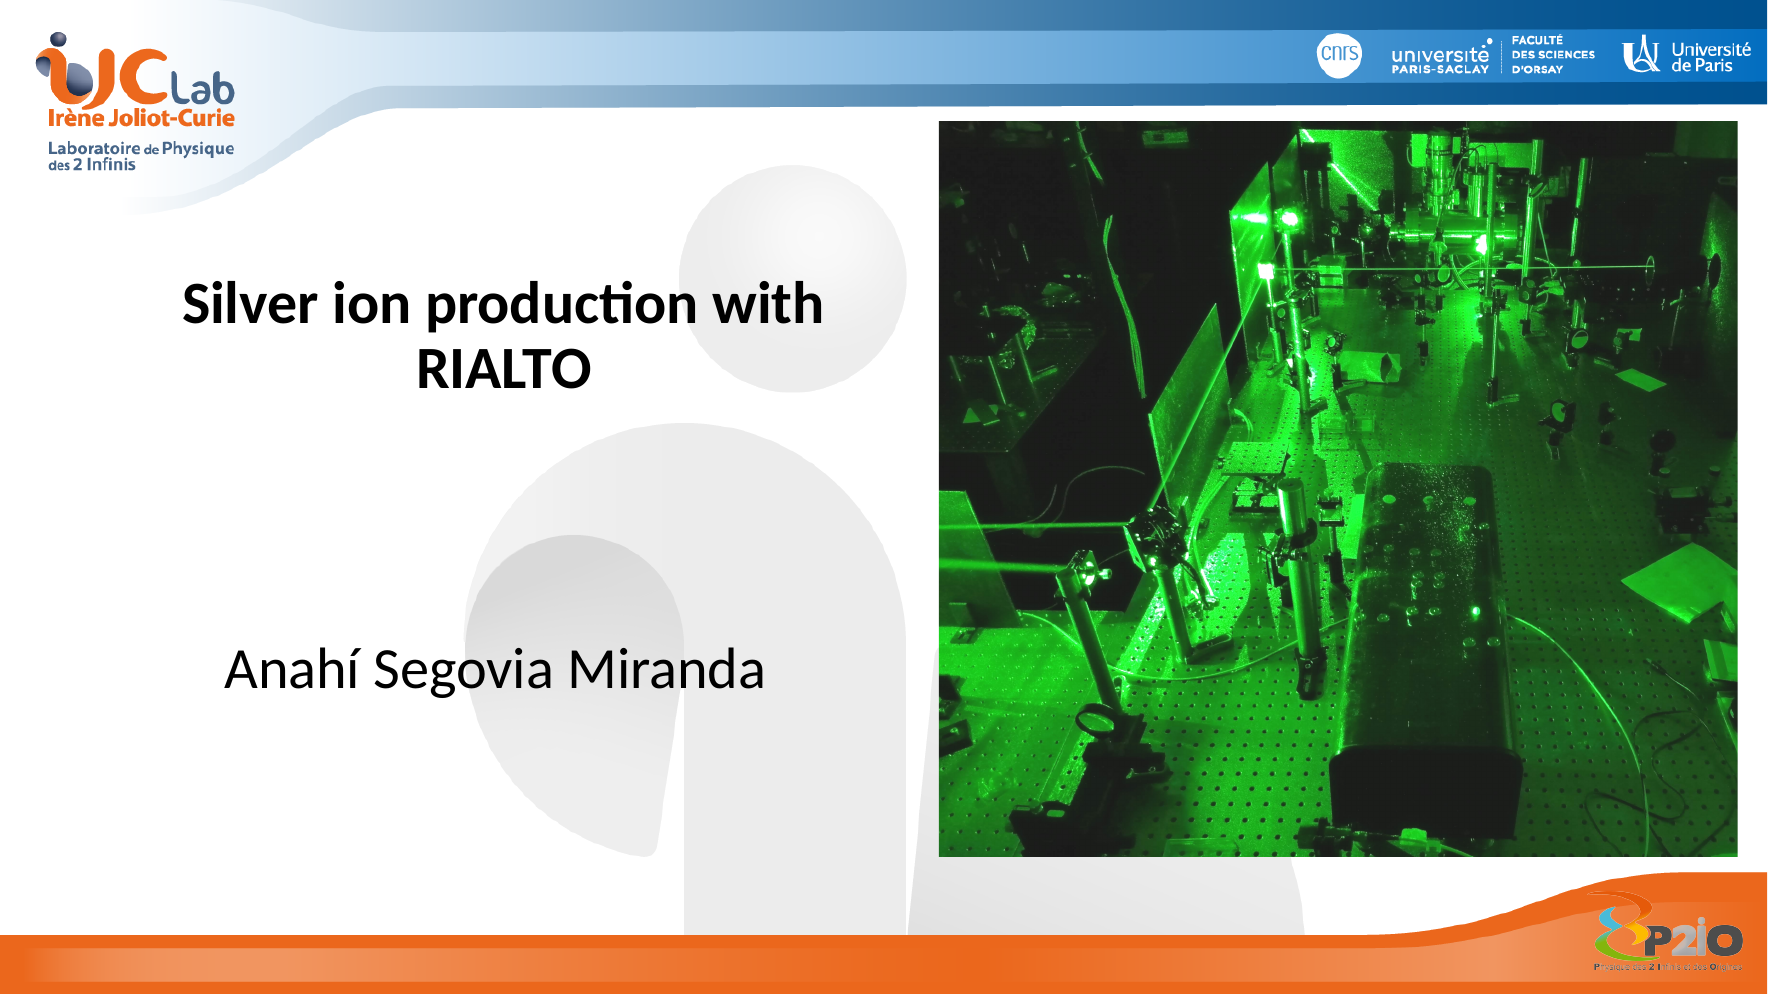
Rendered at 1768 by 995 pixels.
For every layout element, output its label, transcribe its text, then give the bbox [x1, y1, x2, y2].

list Silver ion production with RIALTO [59, 271, 898, 402]
list Anahí Segovia Miranda [153, 637, 930, 733]
picture [0, 0, 1768, 994]
